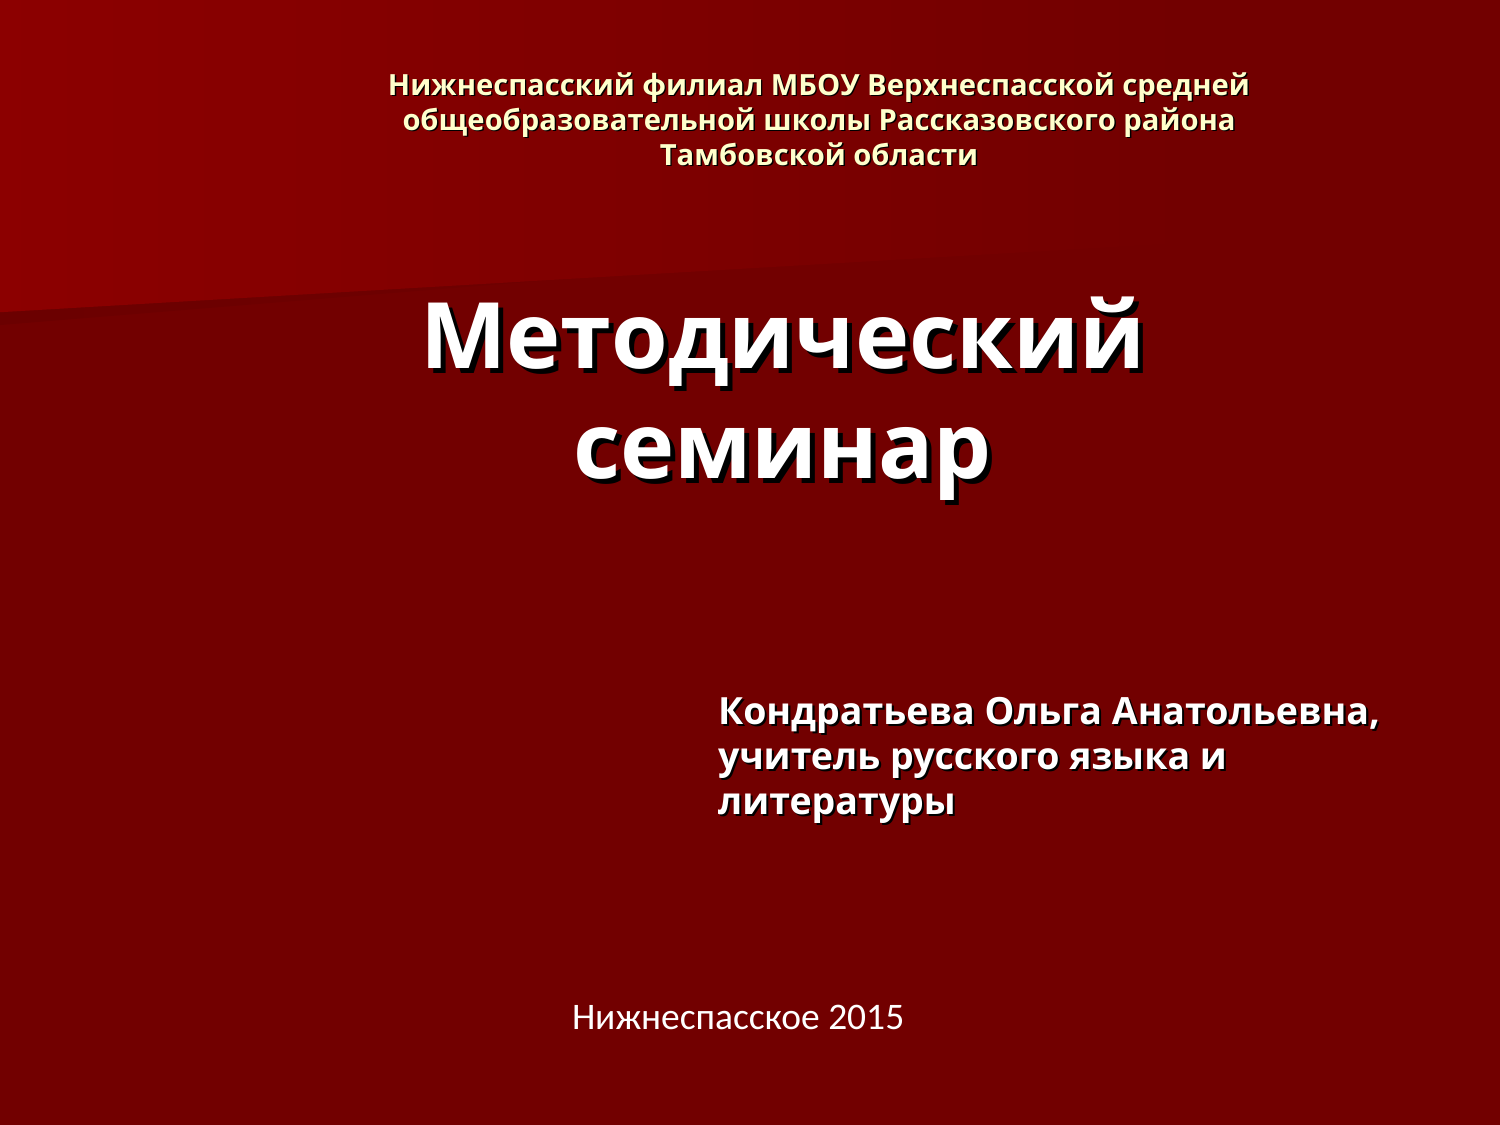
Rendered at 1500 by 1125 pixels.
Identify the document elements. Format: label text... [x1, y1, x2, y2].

title Нижнеспасский филиал МБОУ Верхнеспасской средней общеобразовательной школы Рассказовского района Тамбовской области [234, 58, 1405, 188]
text_box Кондратьева Ольга Анатольевна, учитель русского языка и литературы [703, 679, 1465, 830]
subtitle Методический семинар [257, 269, 1308, 555]
text_box Нижнеспасское 2015 [468, 984, 1008, 1046]
